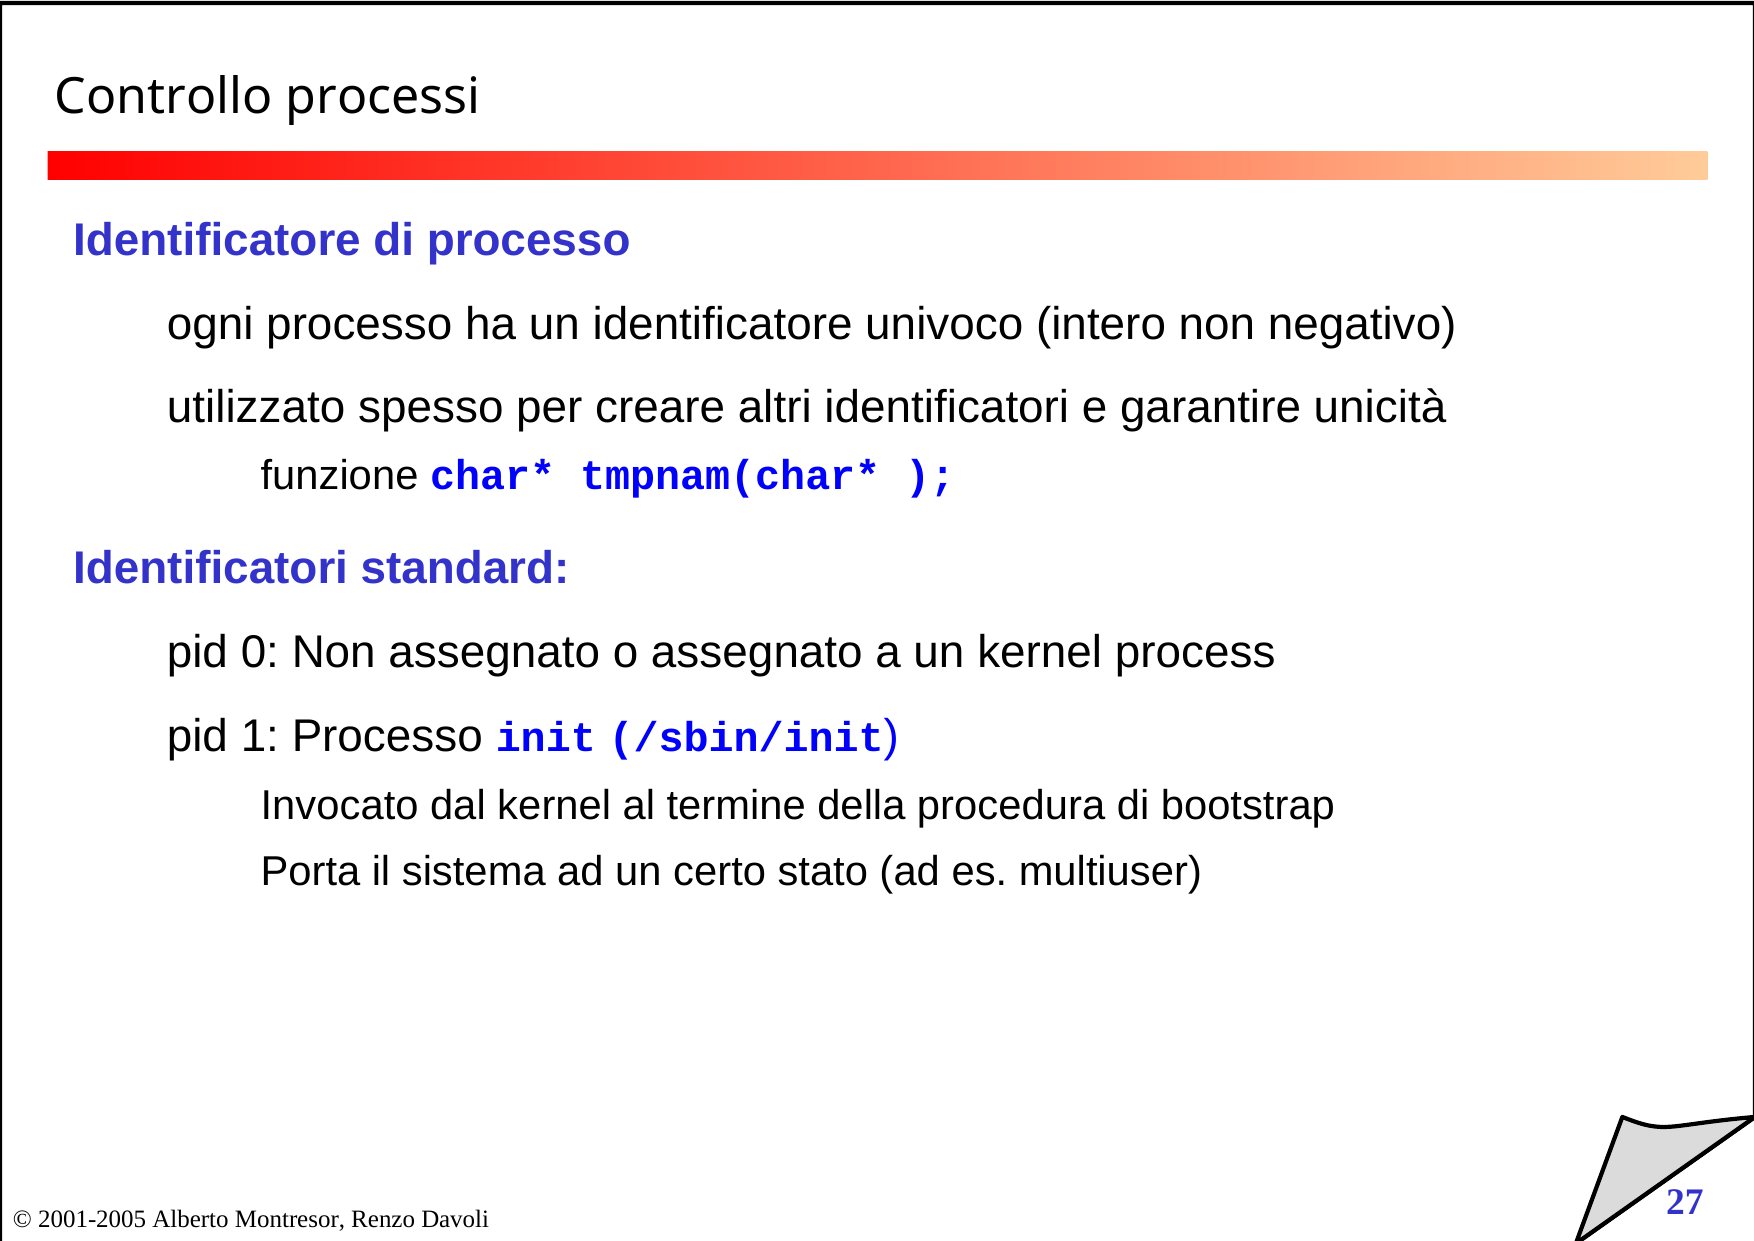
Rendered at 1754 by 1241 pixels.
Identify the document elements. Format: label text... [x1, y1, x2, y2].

list Identificatore di processo ogni processo ha un identificatore univoco (intero non negativo) utilizzato spesso per creare altri identificatori e garantire unicità funzione char* tmpnam(char* ); Identificatori standard: pid 0: Non assegnato o assegnato a un kernel process pid 1: Processo init (/sbin/init) Invocato dal kernel al termine della procedura di bootstrap Porta il sistema ad un certo stato (ad es. multiuser) [58, 206, 1696, 1110]
title Controllo processi [40, 49, 1714, 144]
